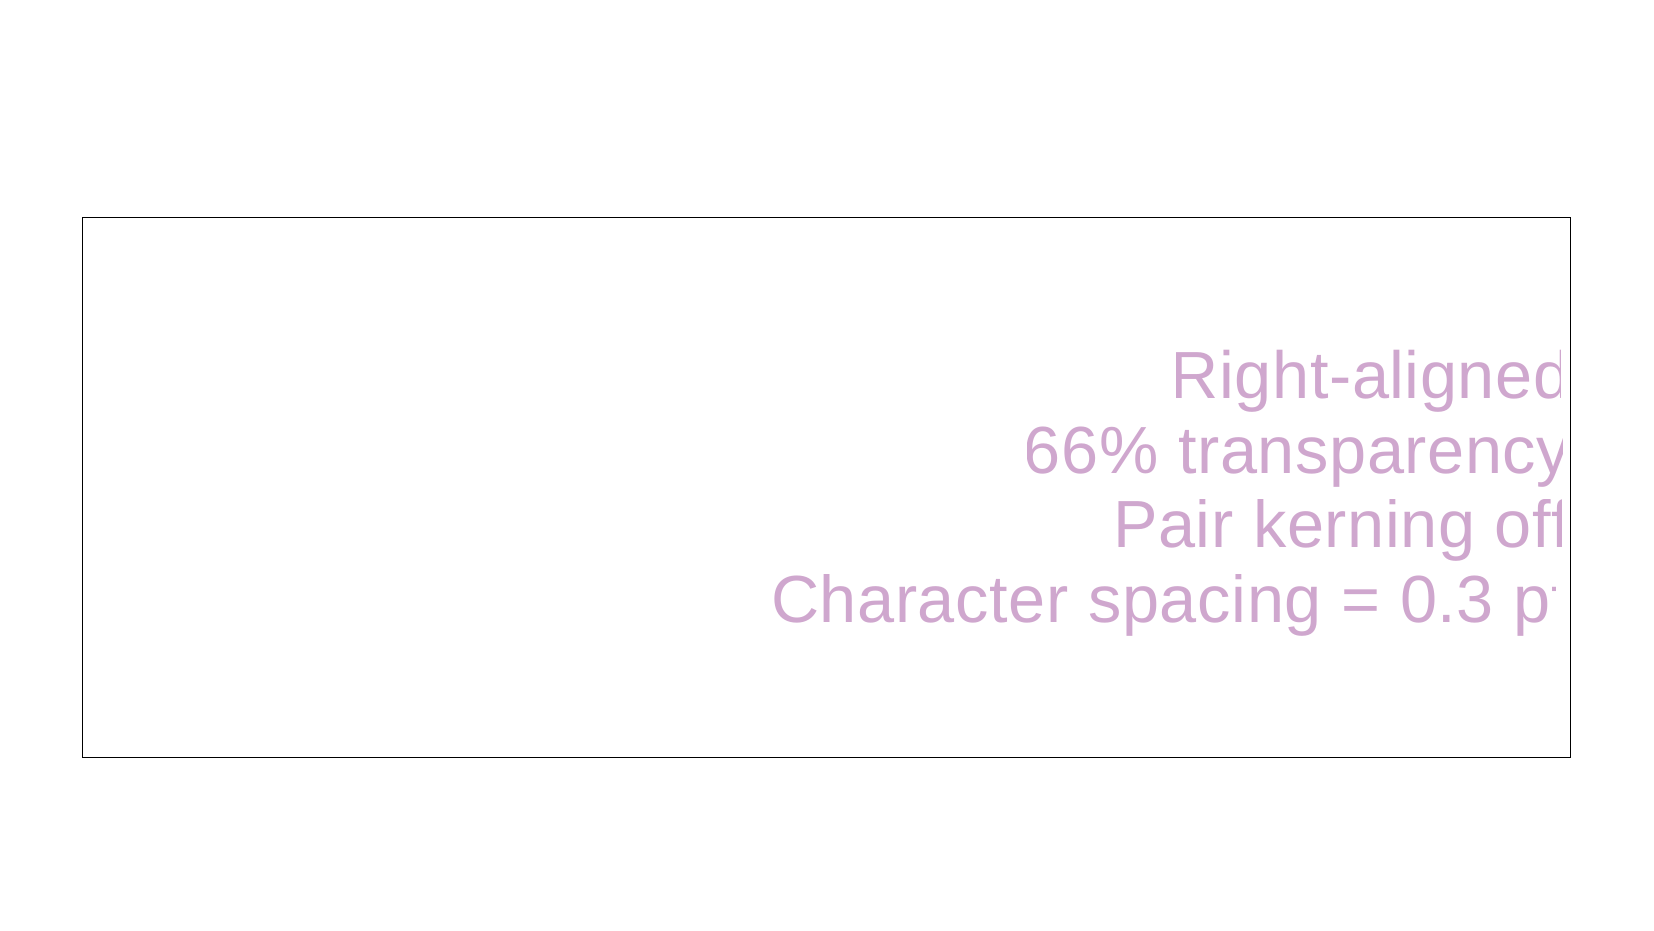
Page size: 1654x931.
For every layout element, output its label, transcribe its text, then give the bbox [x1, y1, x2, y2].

subtitle Right-aligned 66% transparency Pair kerning off Character spacing = 0.3 pt [82, 217, 1571, 758]
